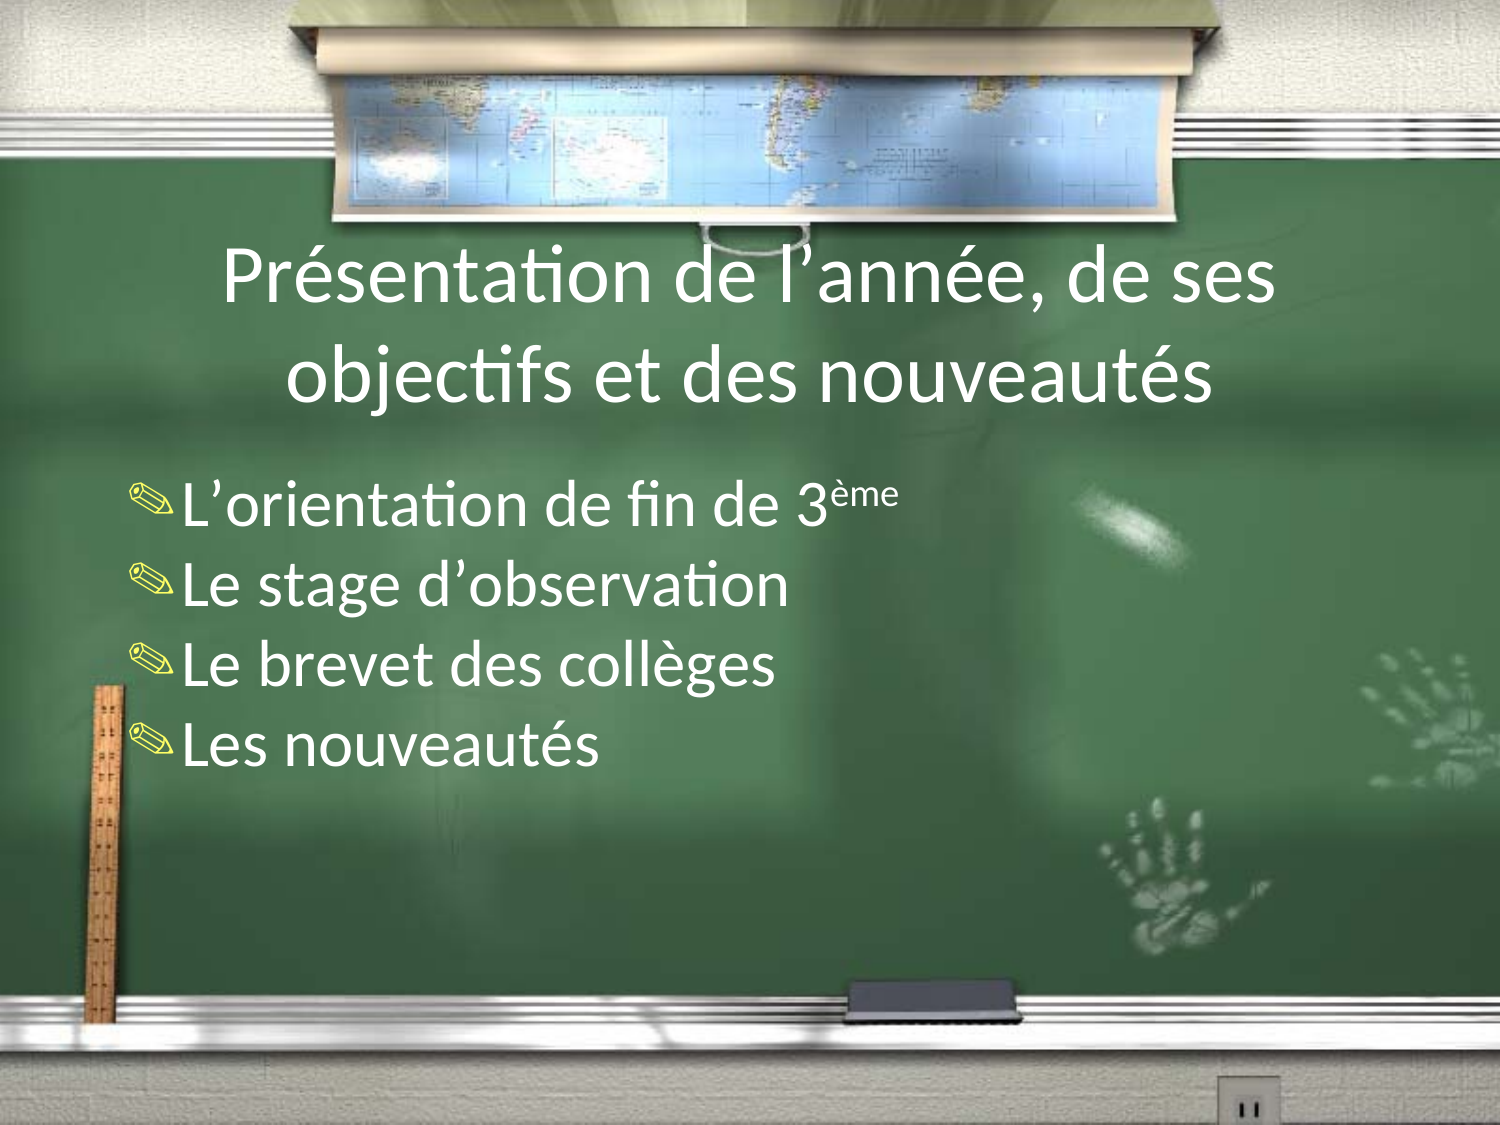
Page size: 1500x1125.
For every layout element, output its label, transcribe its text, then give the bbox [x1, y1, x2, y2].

text_box L’orientation de fin de 3ème Le stage d’observation Le brevet des collèges Les nouveautés [112, 452, 1388, 1028]
picture [0, 0, 1500, 1125]
text_box Présentation de l’année, de ses objectifs et des nouveautés [112, 211, 1388, 427]
